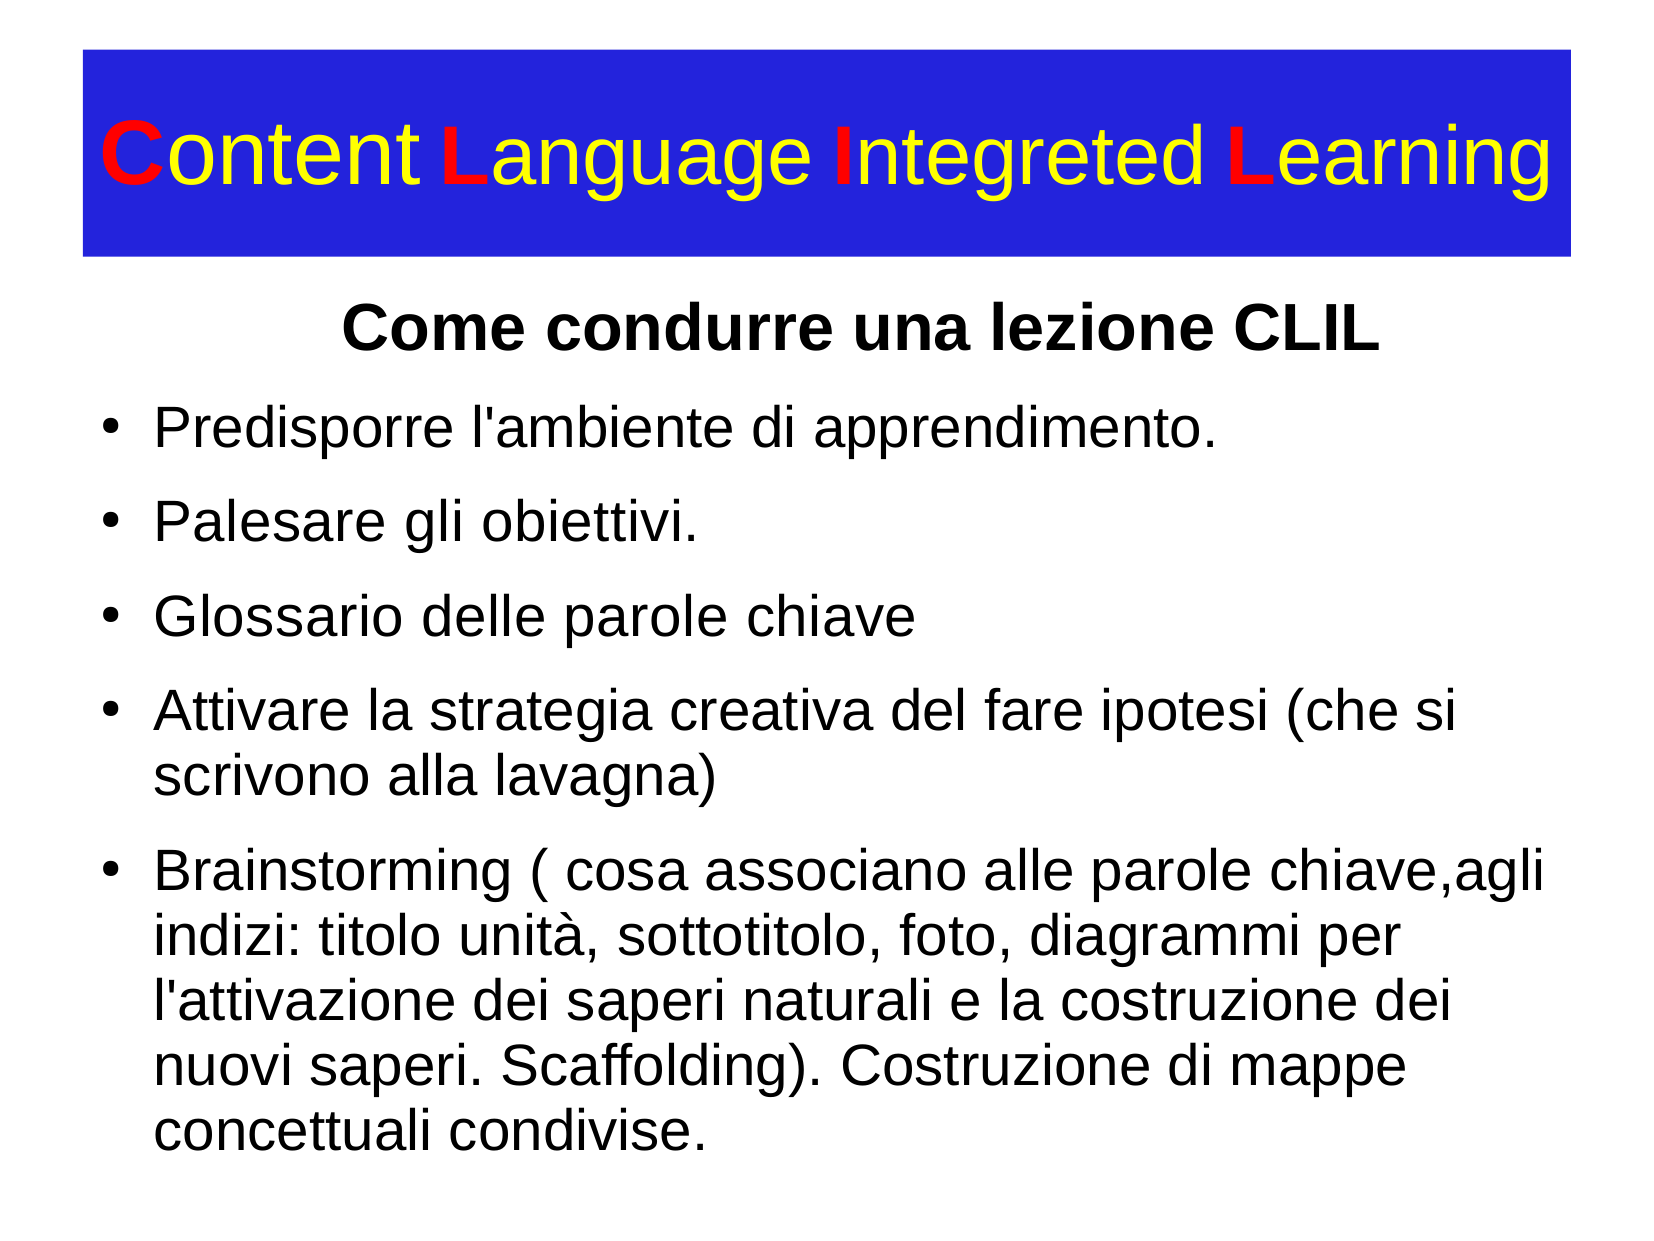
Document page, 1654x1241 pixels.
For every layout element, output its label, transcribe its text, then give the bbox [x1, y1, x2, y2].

title Content Language Integreted Learning [82, 49, 1571, 257]
list Come condurre una lezione CLIL Predisporre l'ambiente di apprendimento. Palesare gli obiettivi. Glossario delle parole chiave Attivare la strategia creativa del fare ipotesi (che si scrivono alla lavagna) Brainstorming ( cosa associano alle parole chiave,agli indizi: titolo unità, sottotitolo, foto, diagrammi per l'attivazione dei saperi naturali e la costruzione dei nuovi saperi. Scaffolding). Costruzione di mappe concettuali condivise. [82, 290, 1571, 1161]
